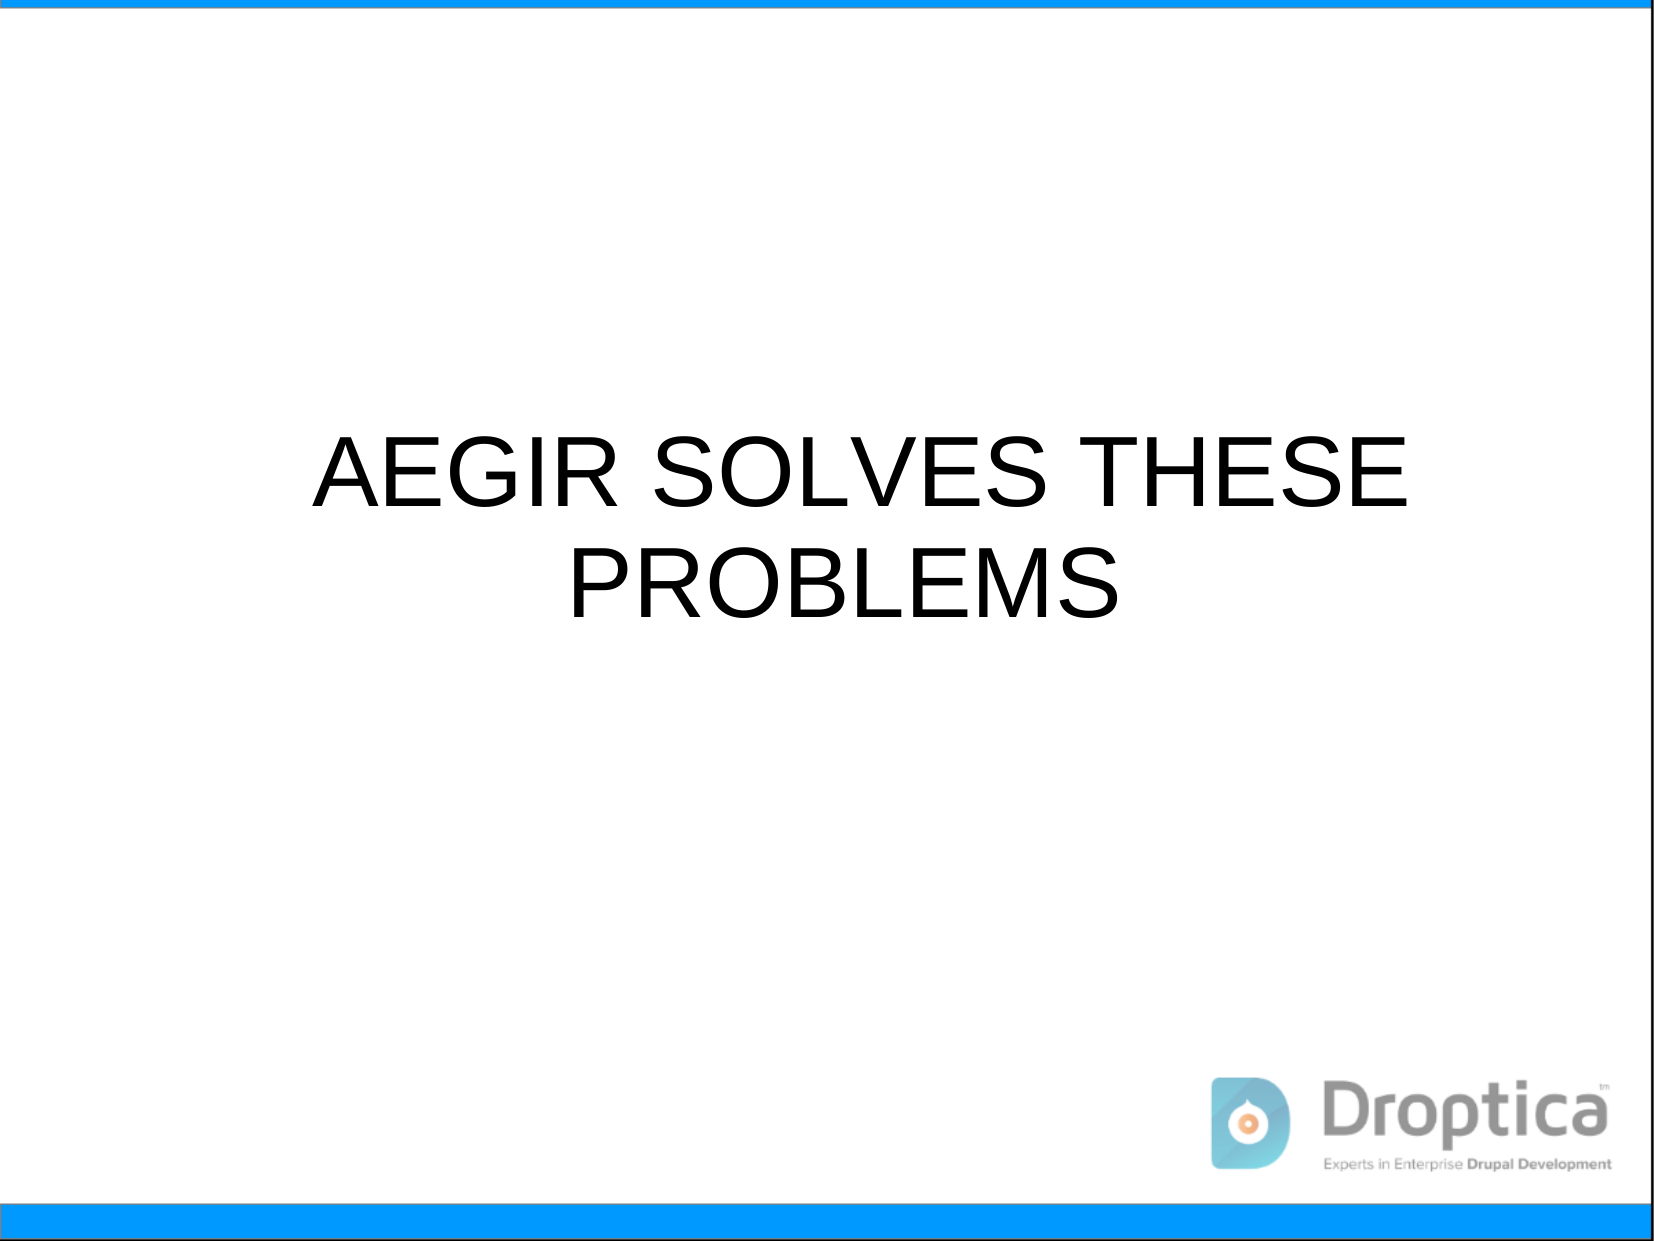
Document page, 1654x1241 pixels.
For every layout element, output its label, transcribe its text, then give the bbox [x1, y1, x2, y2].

subtitle AEGIR SOLVES THESE PROBLEMS [165, 47, 1524, 1008]
picture [0, 0, 1654, 1241]
